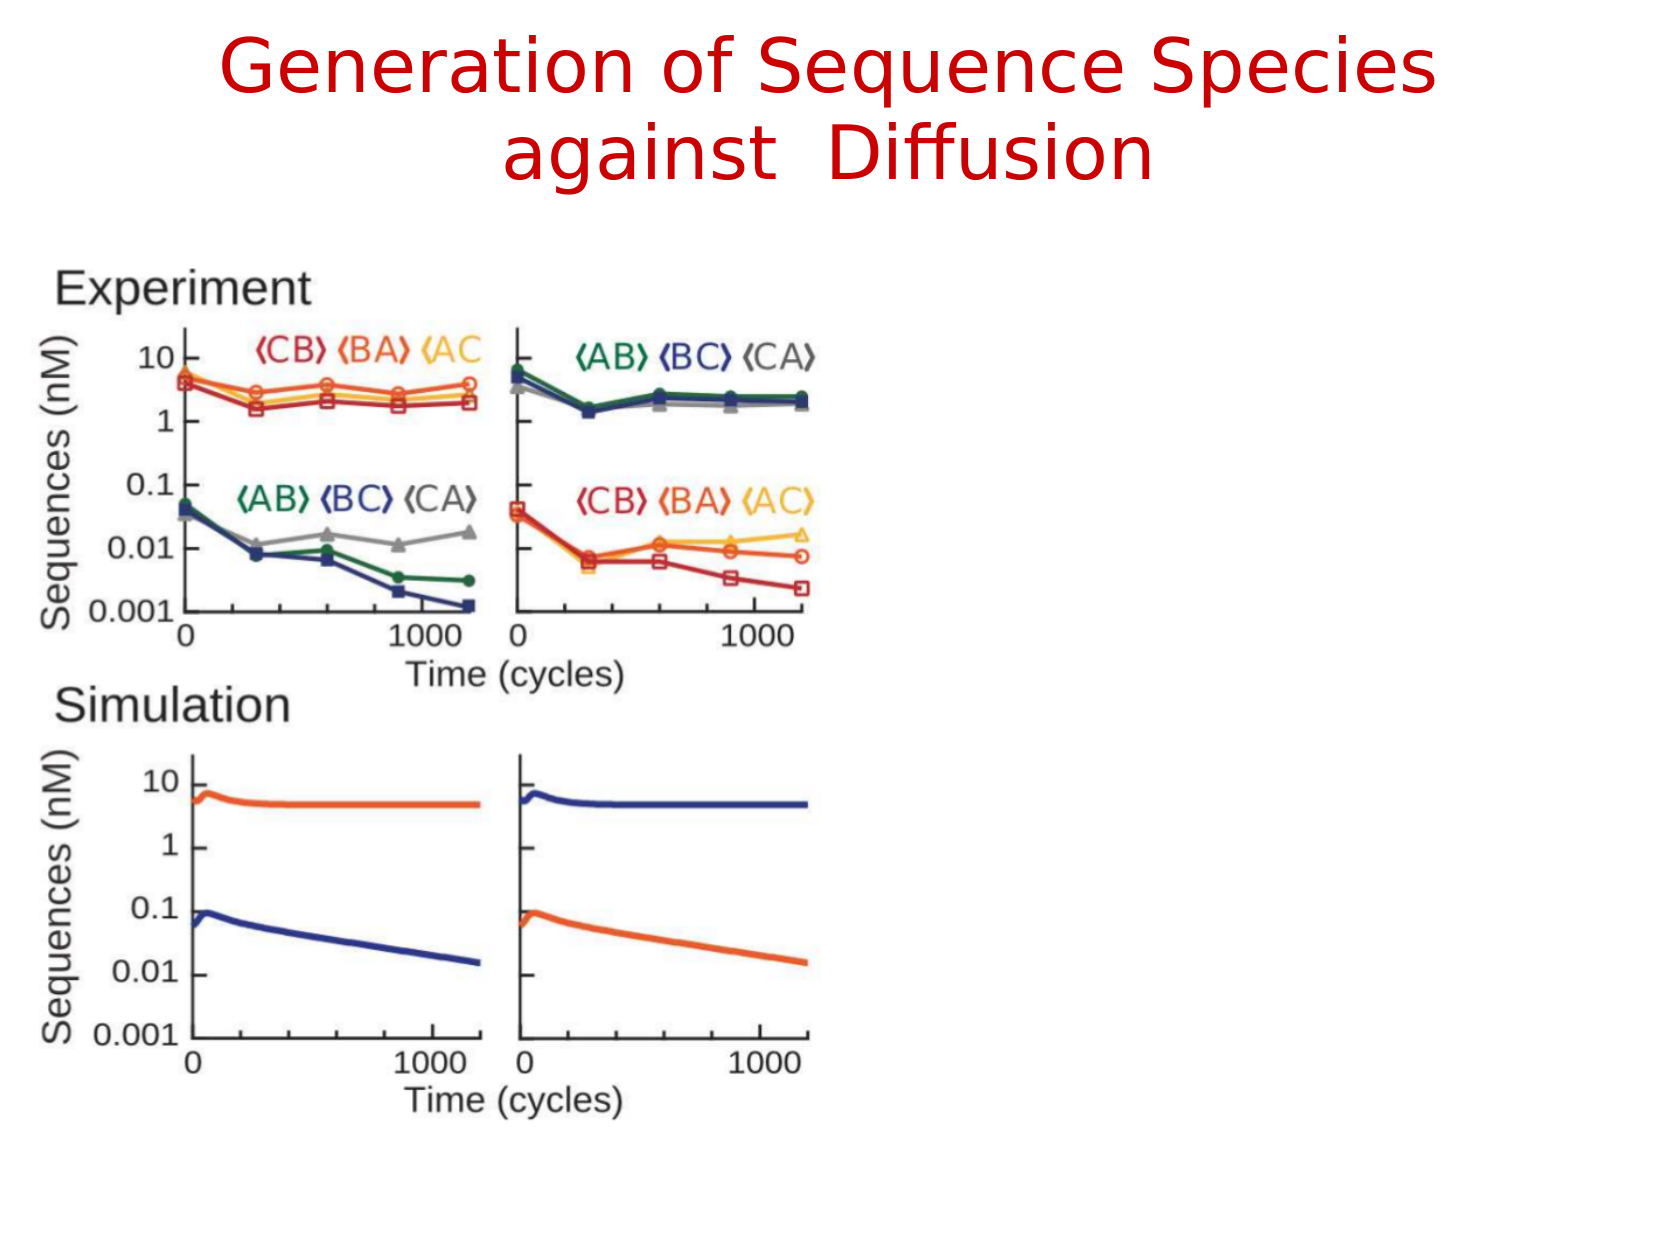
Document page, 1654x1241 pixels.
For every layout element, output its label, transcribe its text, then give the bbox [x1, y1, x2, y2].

picture [26, 253, 821, 1132]
title Generation of Sequence Species against Diffusion [0, 22, 1654, 198]
